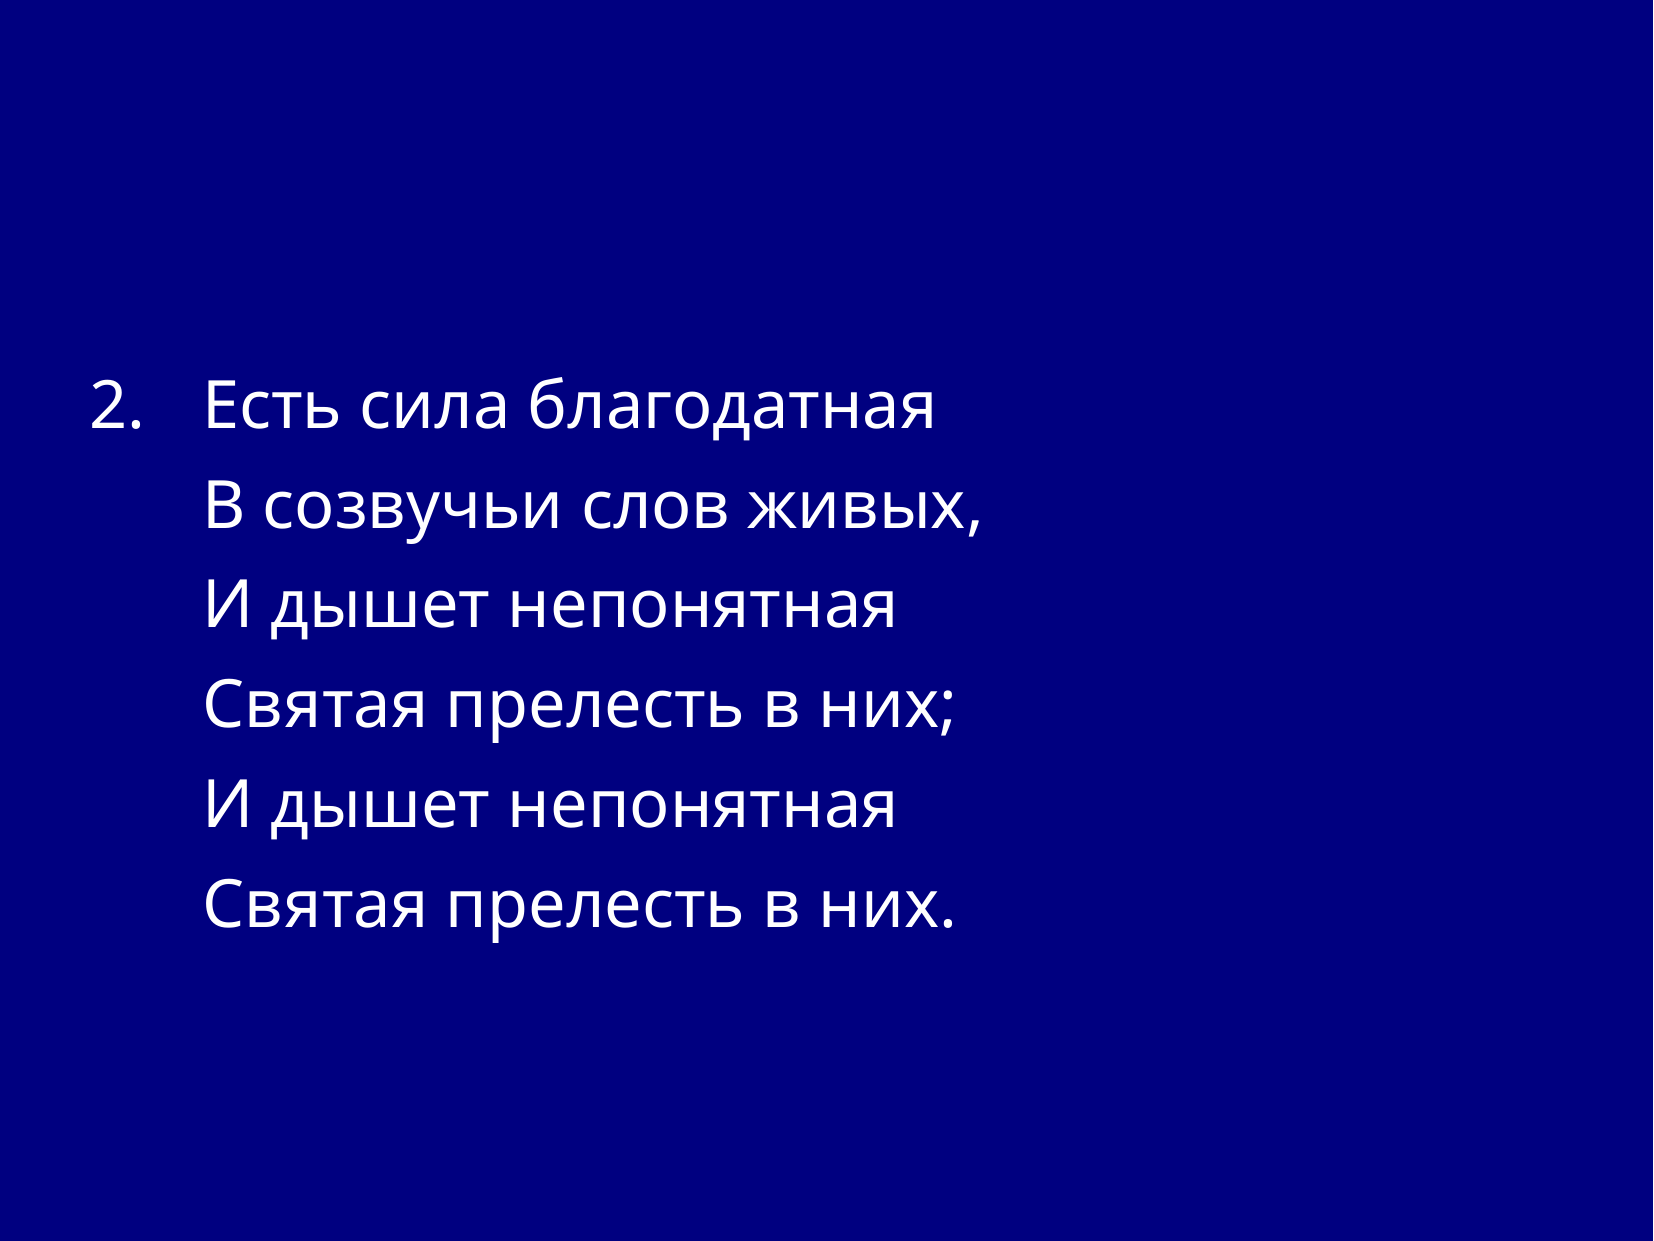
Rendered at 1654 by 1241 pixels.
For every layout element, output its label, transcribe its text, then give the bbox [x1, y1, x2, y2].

text_box 2. Есть сила благодатная В созвучьи слов живых, И дышет непонятная Святая прелесть в них; И дышет непонятная Святая прелесть в них. [75, 150, 1576, 1163]
